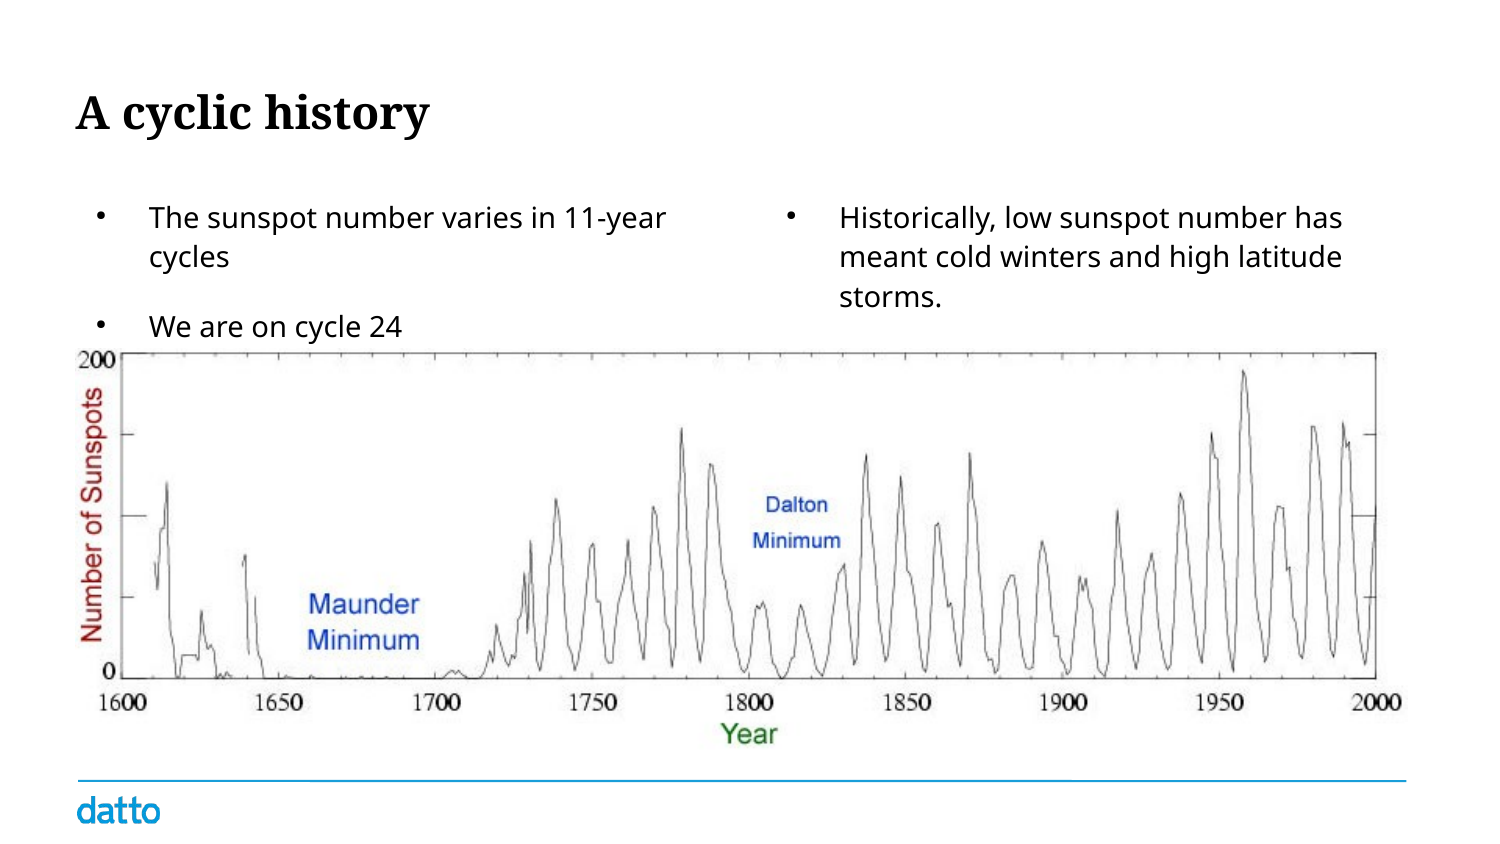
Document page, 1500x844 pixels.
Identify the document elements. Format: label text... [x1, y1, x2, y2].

list The sunspot number varies in 11-year cycles We are on cycle 24 [78, 197, 736, 348]
picture [82, 808, 91, 819]
title A cyclic history [75, 51, 1404, 172]
picture [136, 796, 160, 824]
picture [146, 808, 156, 819]
picture [75, 348, 1408, 751]
picture [77, 796, 91, 808]
picture [95, 796, 133, 824]
list Historically, low sunspot number has meant cold winters and high latitude storms. [768, 197, 1426, 687]
picture [122, 808, 133, 824]
